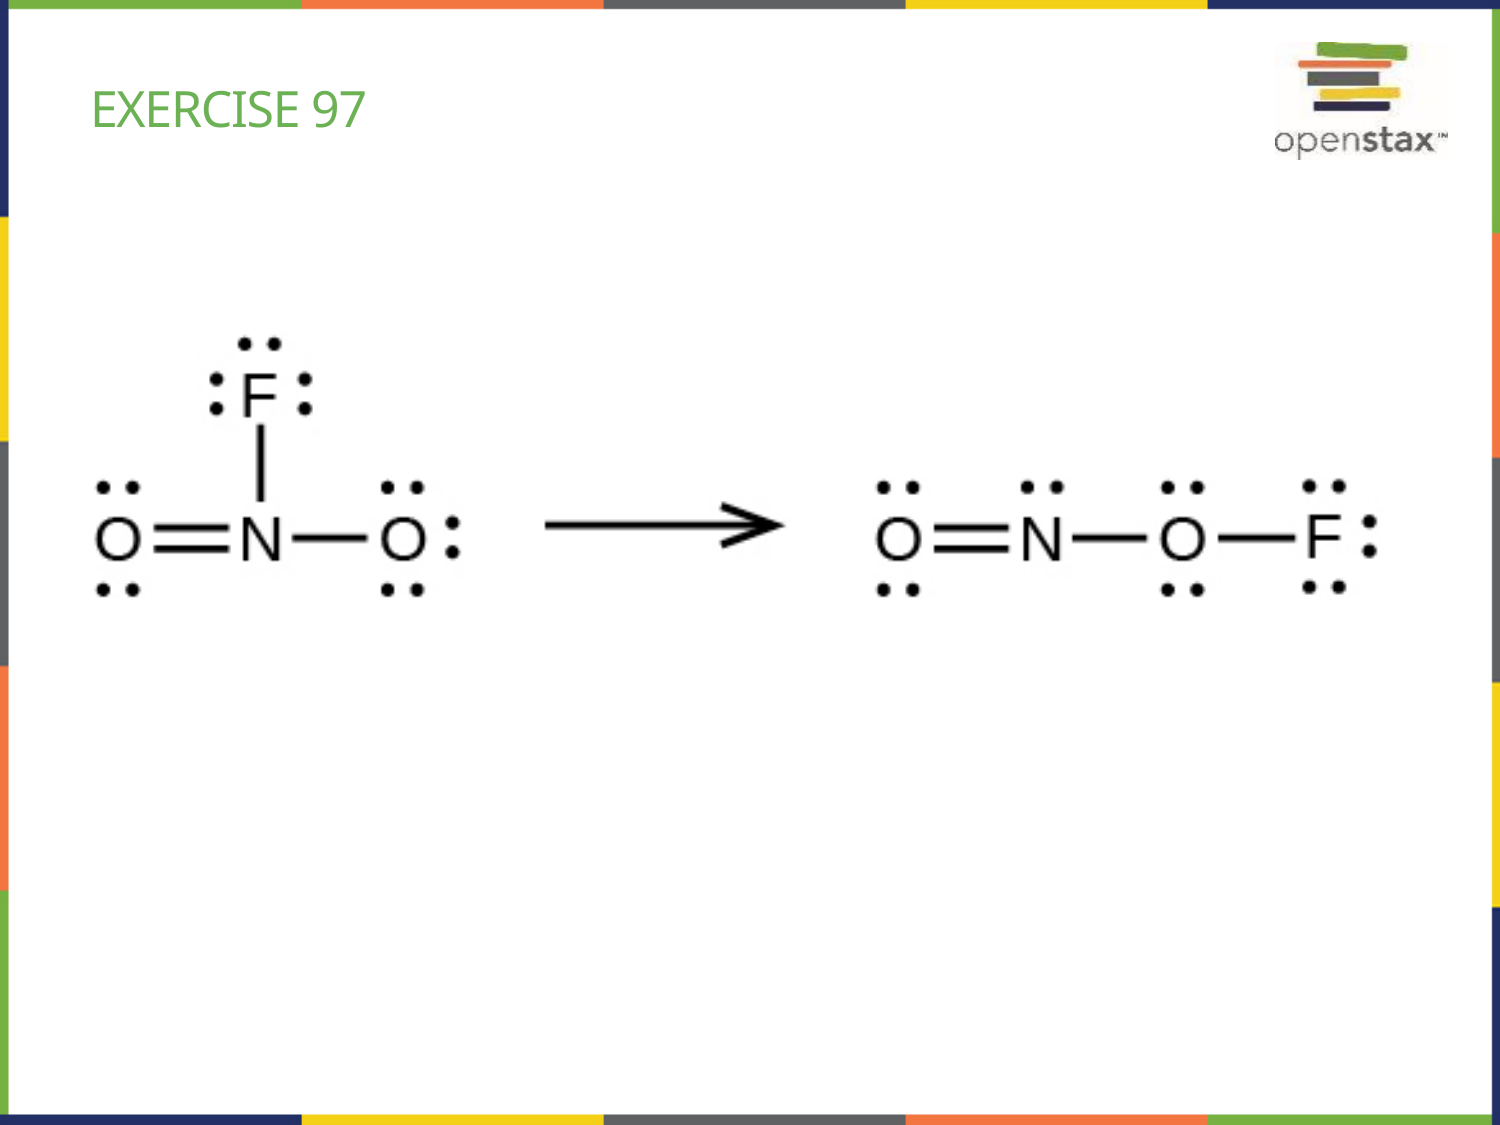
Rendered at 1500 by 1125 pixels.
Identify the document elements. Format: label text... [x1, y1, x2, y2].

title Exercise 97 [75, 36, 1398, 145]
picture [0, 0, 1500, 1125]
